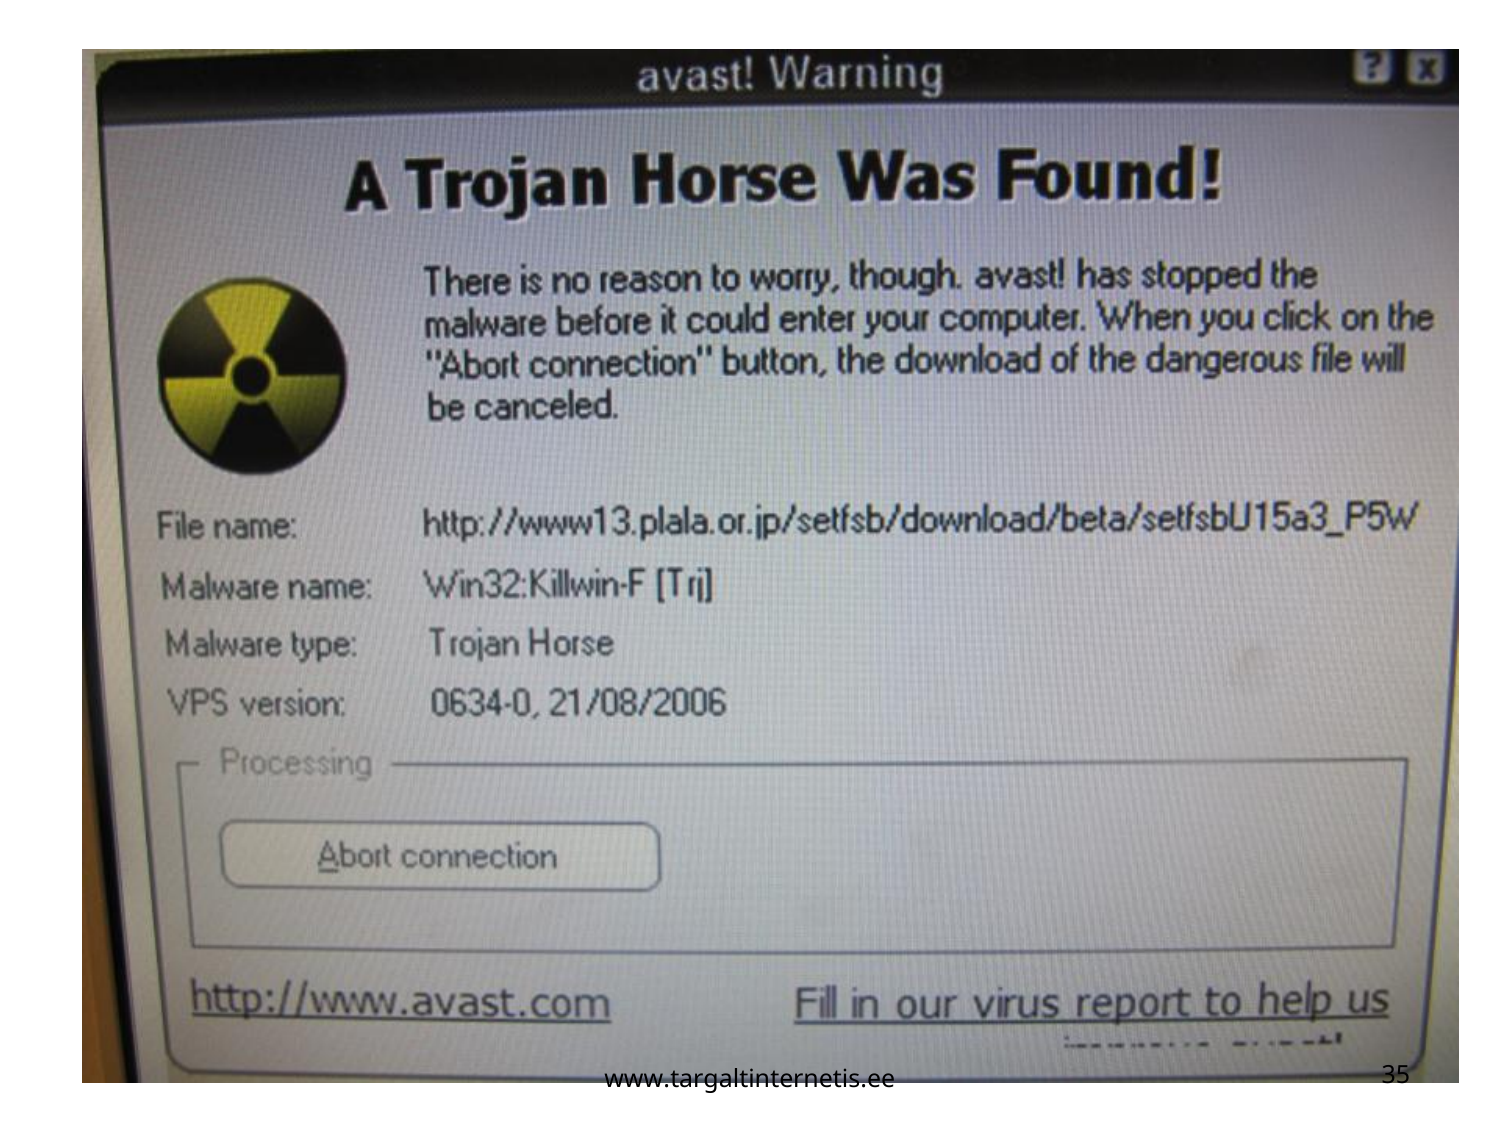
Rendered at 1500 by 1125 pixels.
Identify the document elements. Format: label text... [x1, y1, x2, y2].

text_box www.targaltinternetis.ee [512, 1025, 988, 1101]
text_box <number> [1074, 1025, 1426, 1101]
picture [82, 49, 1459, 1083]
